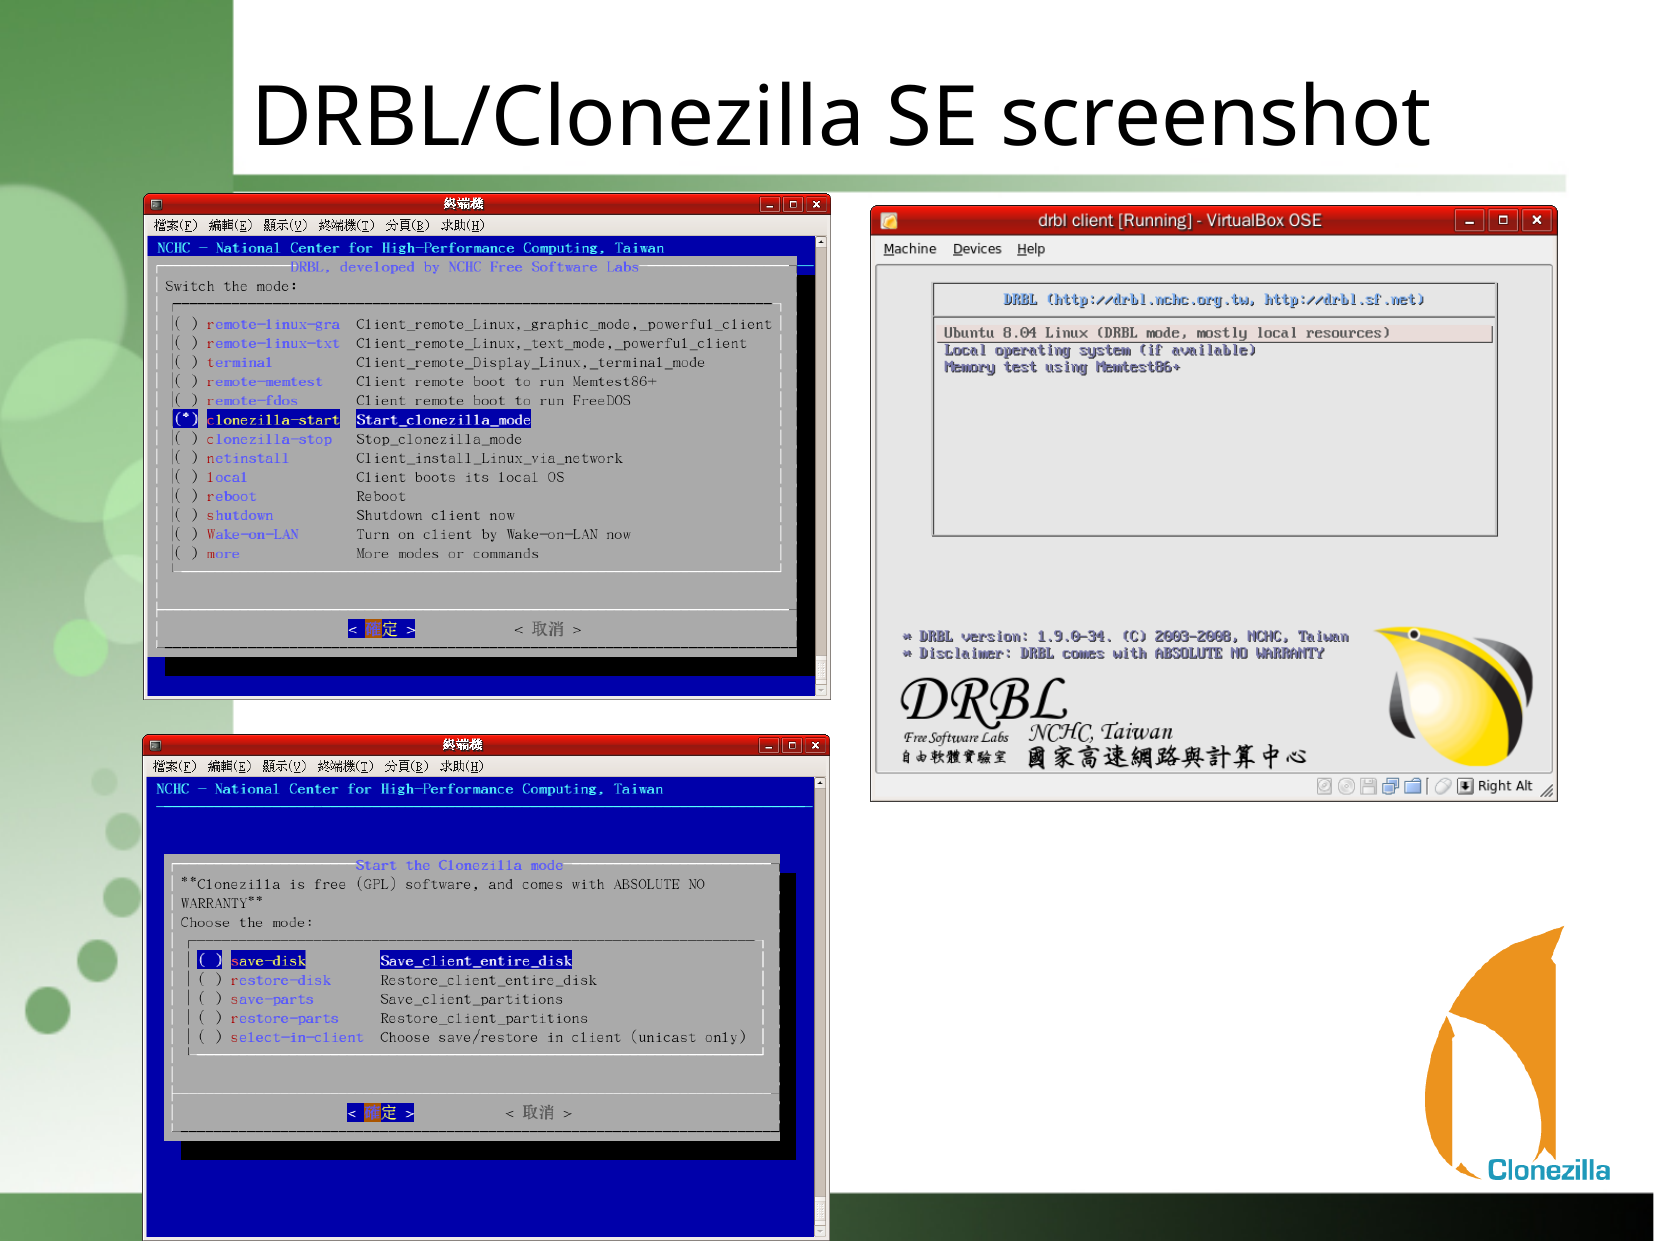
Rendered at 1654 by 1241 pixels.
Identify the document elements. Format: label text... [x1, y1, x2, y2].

chart [1395, 915, 1625, 1194]
picture [0, 0, 1654, 1241]
title DRBL/Clonezilla SE screenshot [236, 41, 1595, 185]
